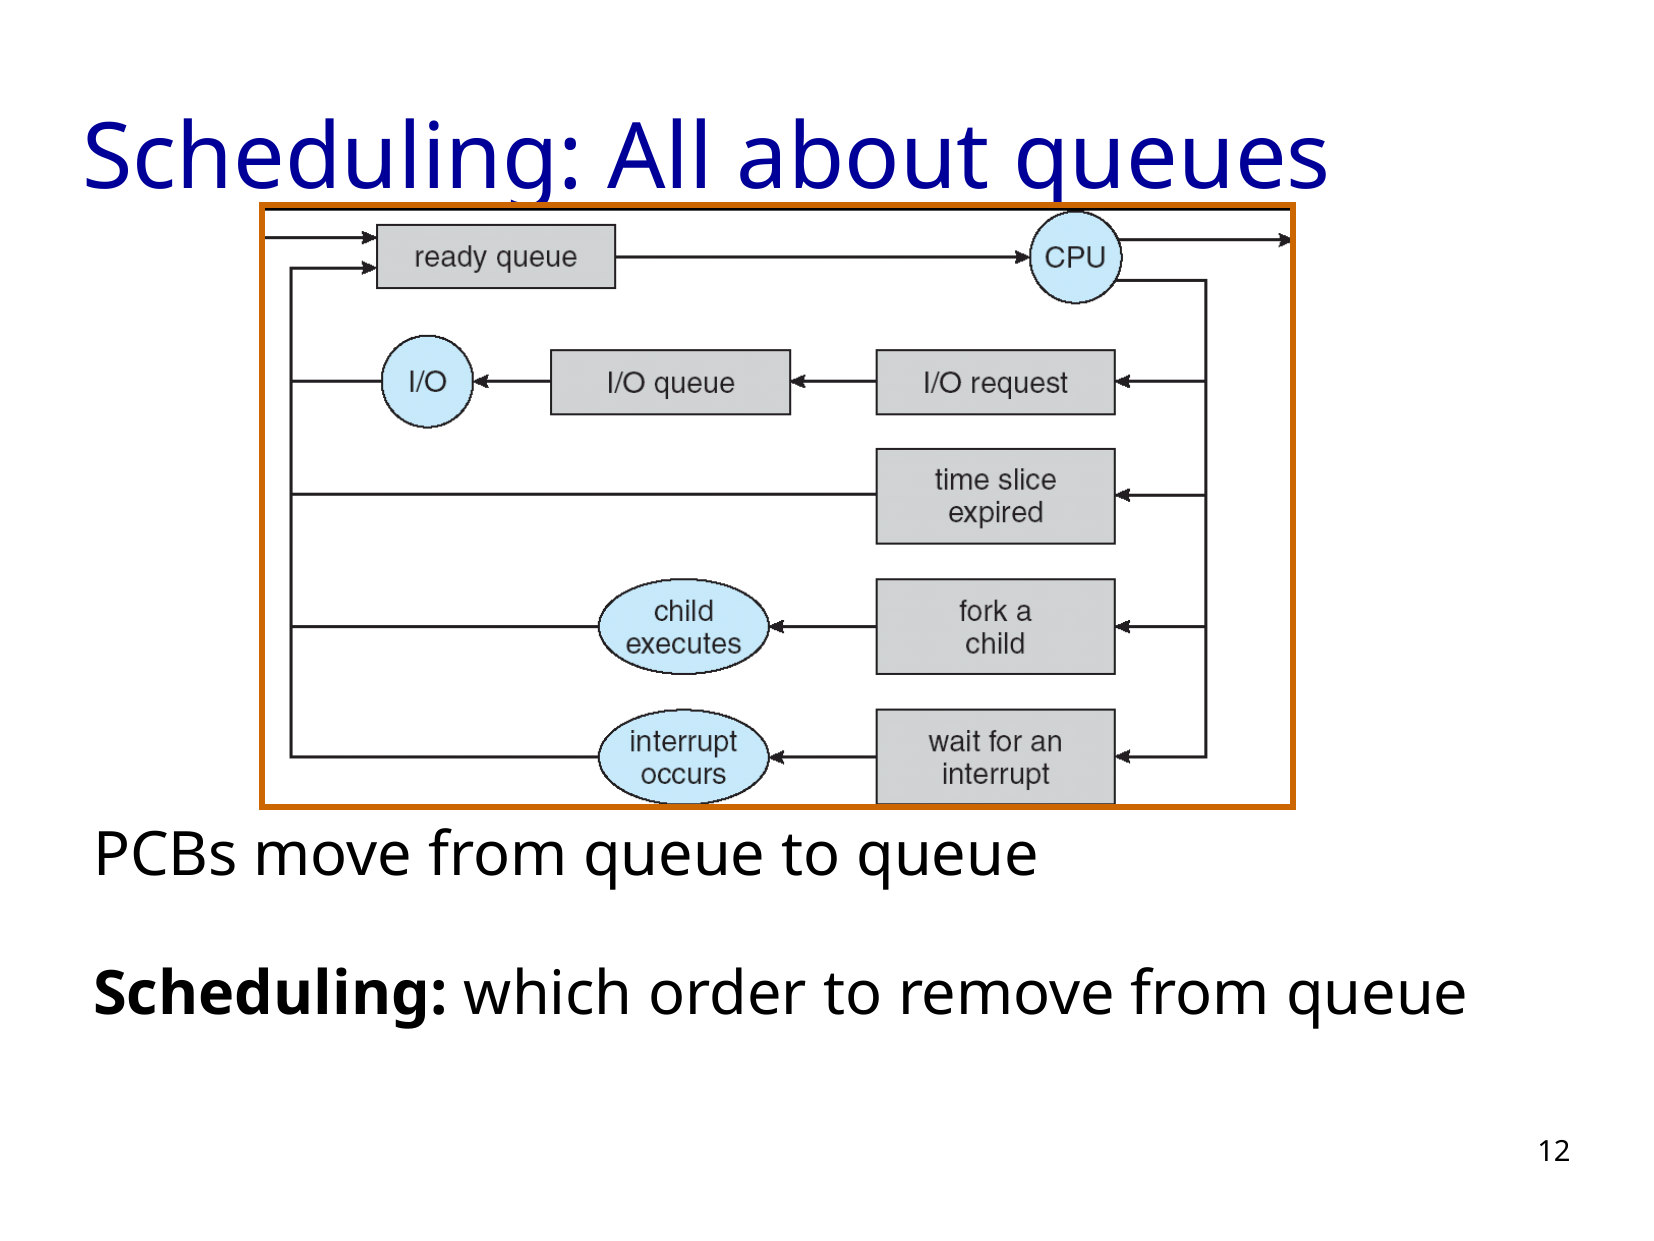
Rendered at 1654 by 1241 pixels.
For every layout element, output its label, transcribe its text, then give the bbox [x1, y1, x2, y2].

picture [265, 207, 1291, 804]
title Scheduling: All about queues [82, 49, 1571, 257]
list PCBs move from queue to queue Scheduling: which order to remove from queue [60, 810, 1571, 1096]
